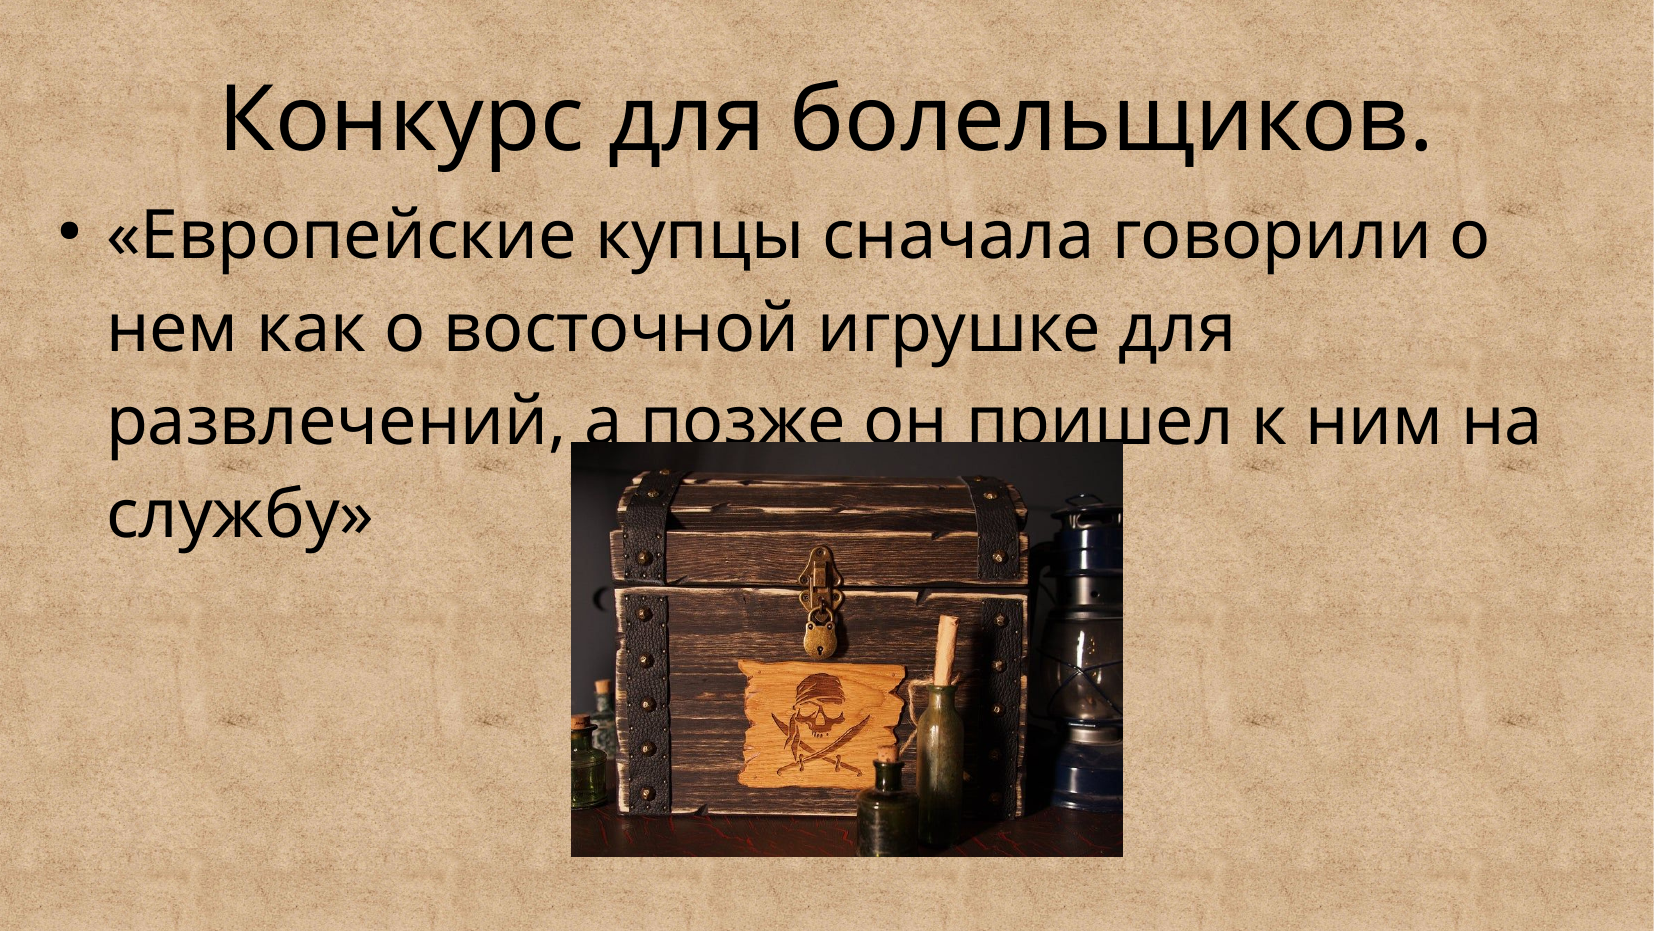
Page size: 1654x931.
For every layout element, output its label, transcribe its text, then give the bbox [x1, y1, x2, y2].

list «Европейские купцы сначала говорили о нем как о восточной игрушке для развлечений, а позже он пришел к ним на службу» [41, 185, 1625, 562]
title Конкурс для болельщиков. [82, 37, 1571, 185]
picture [0, 0, 1654, 931]
